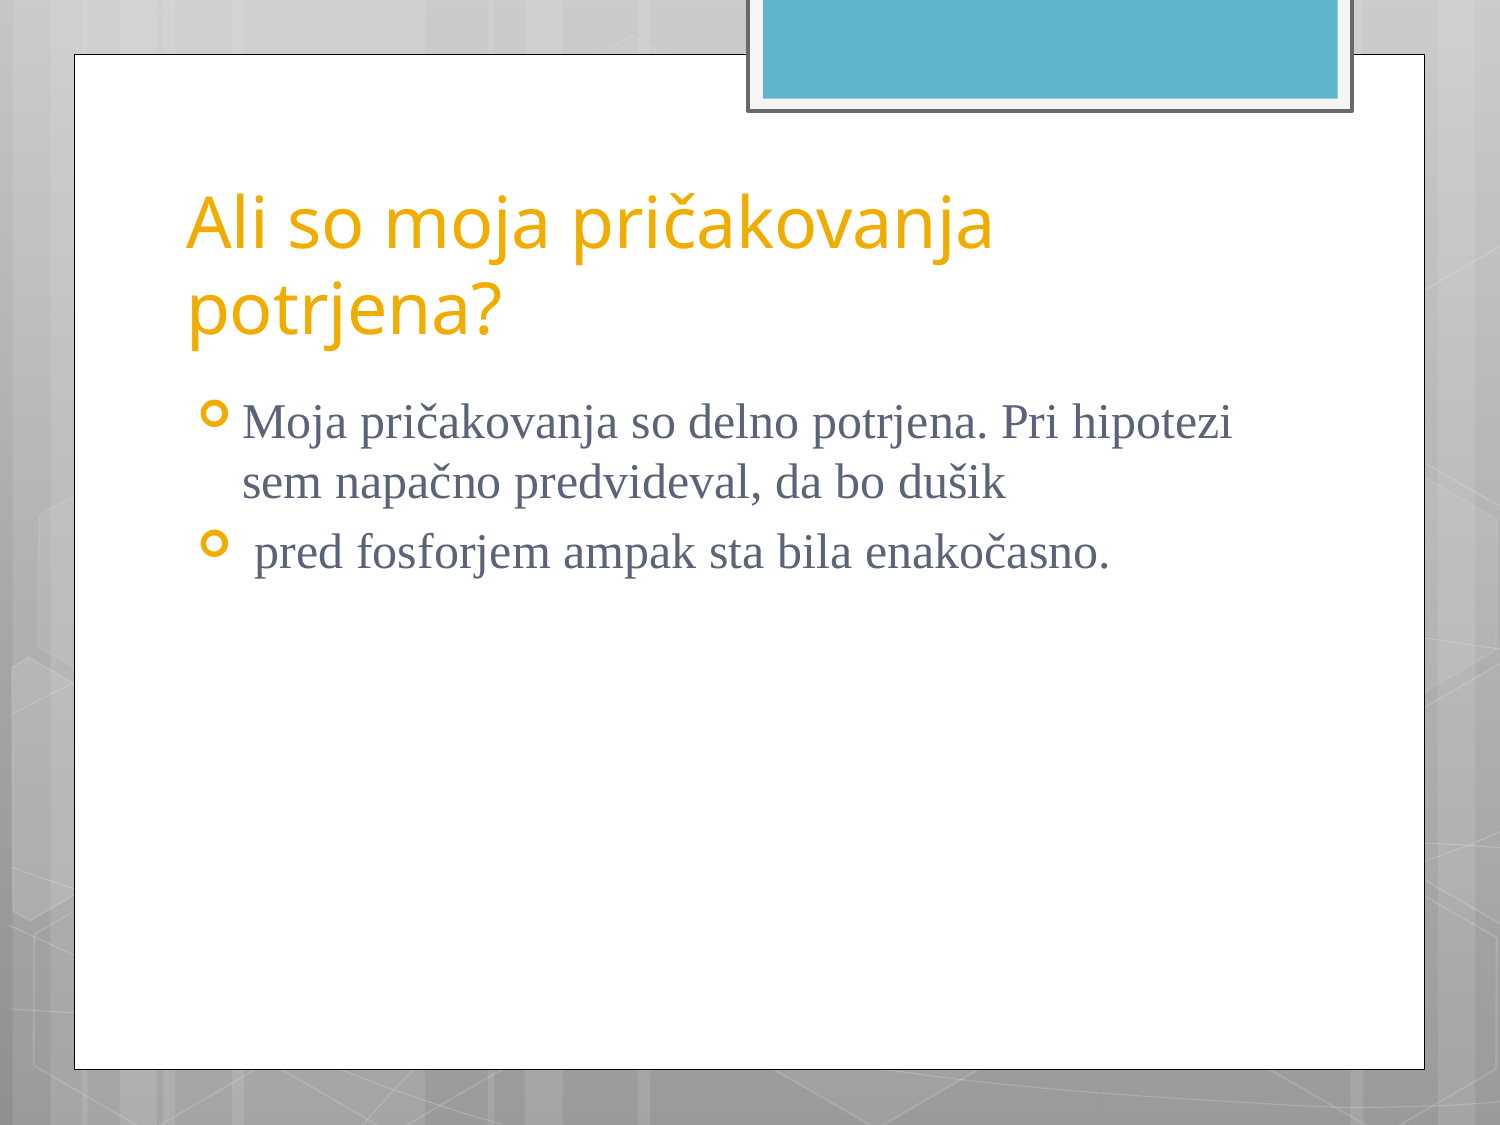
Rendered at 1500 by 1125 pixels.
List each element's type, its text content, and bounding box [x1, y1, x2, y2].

list Moja pričakovanja so delno potrjena. Pri hipotezi sem napačno predvideval, da bo dušik pred fosforjem ampak sta bila enakočasno. [171, 381, 1283, 957]
title Ali so moja pričakovanja potrjena? [171, 168, 1324, 356]
